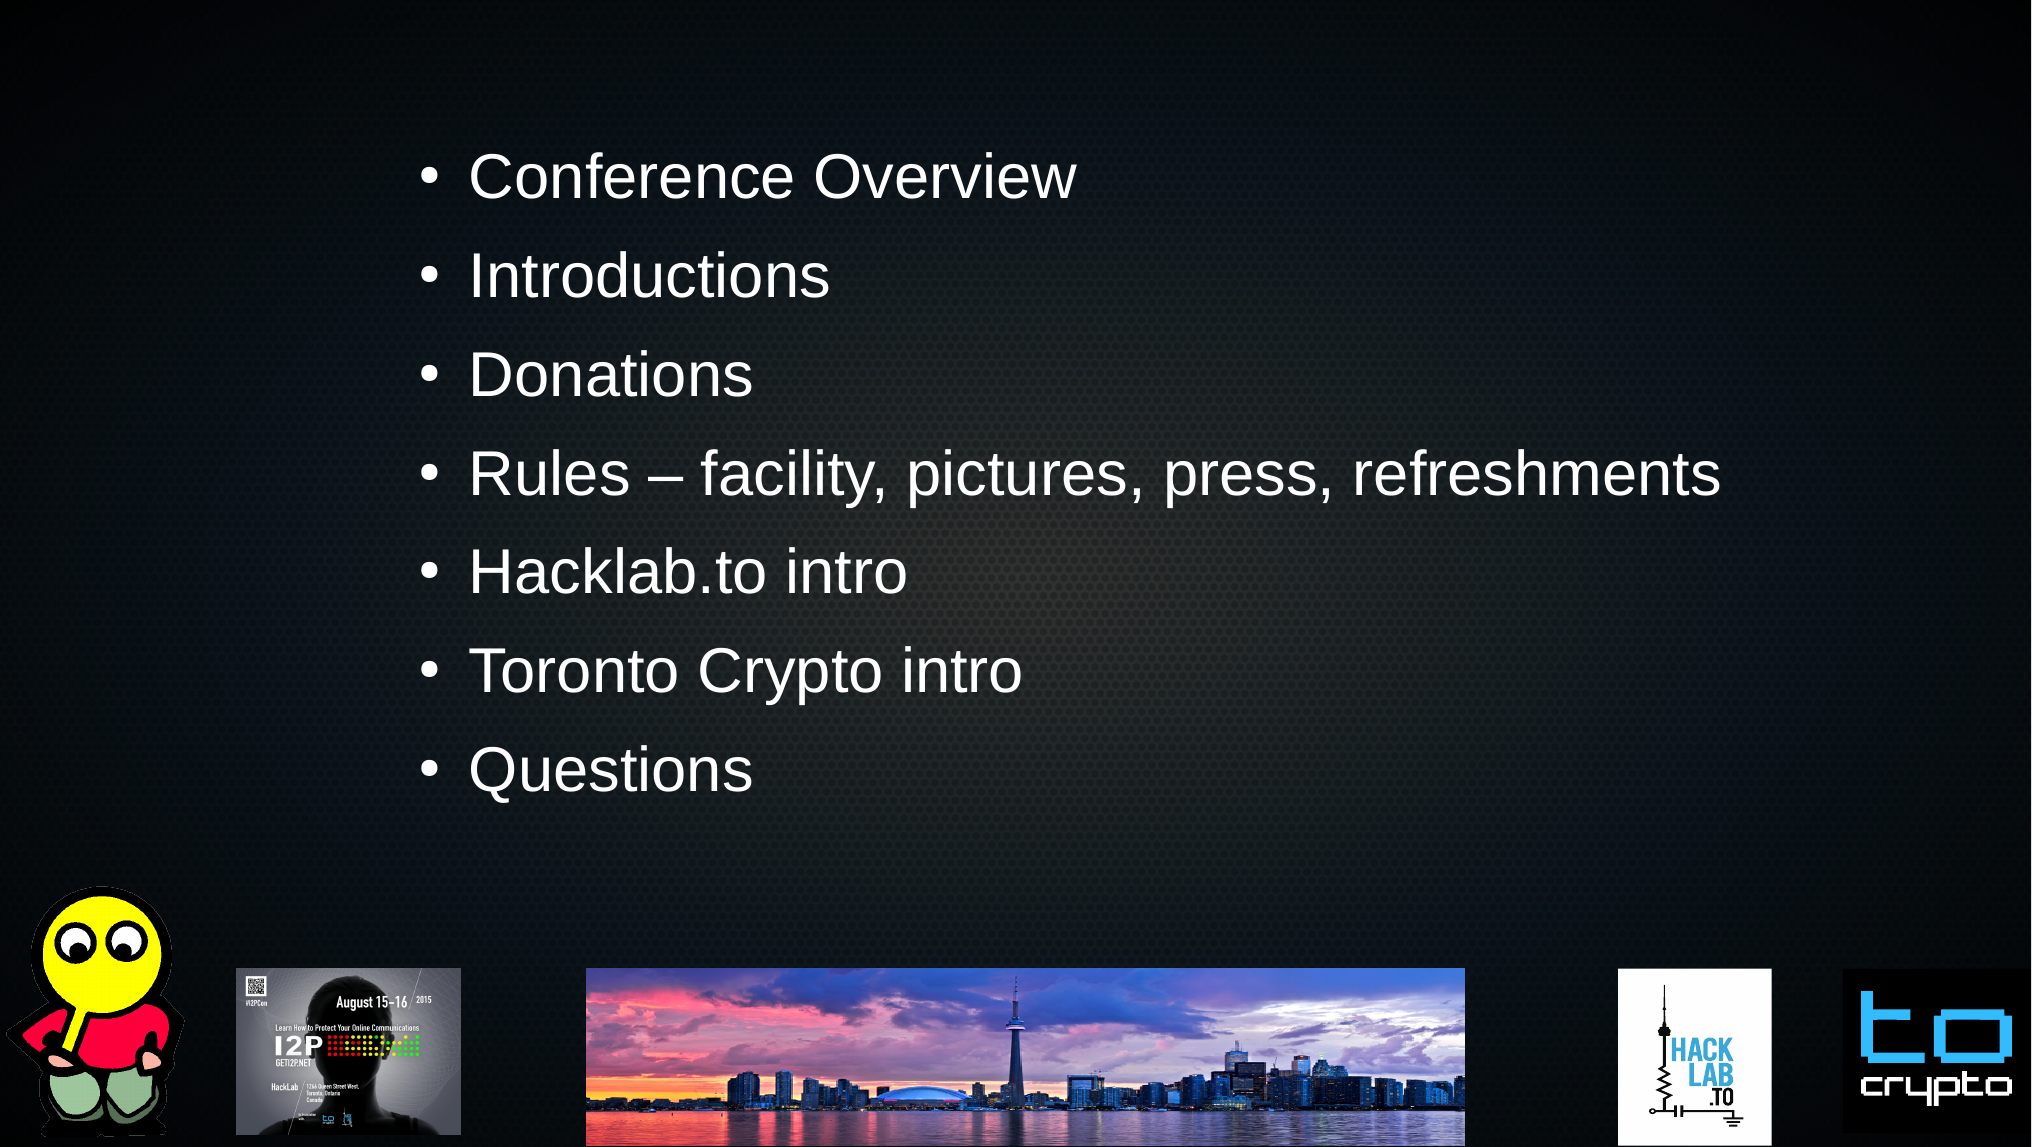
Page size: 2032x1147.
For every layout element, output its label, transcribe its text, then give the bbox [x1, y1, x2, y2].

list Conference Overview Introductions Donations Rules – facility, pictures, press, refreshments Hacklab.to intro Toronto Crypto intro Questions [401, 141, 2015, 807]
picture [0, 0, 2032, 1147]
